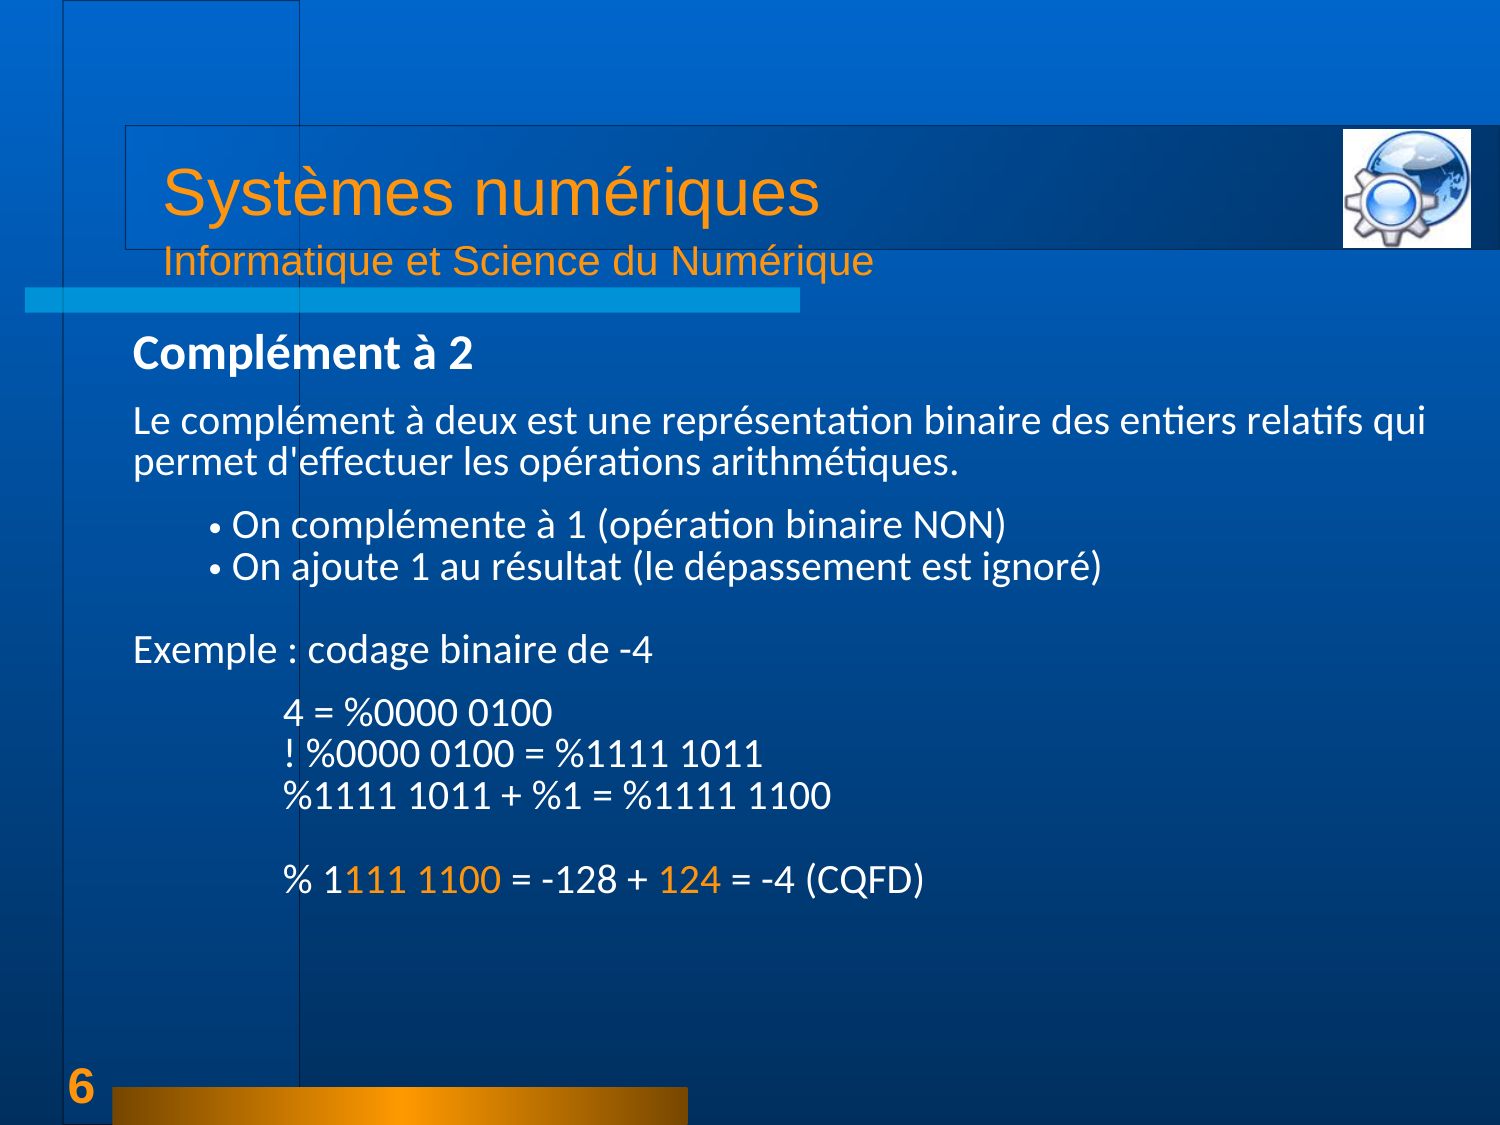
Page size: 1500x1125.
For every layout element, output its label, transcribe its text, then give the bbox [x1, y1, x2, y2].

picture [1343, 129, 1471, 248]
text_box Complément à 2 Le complément à deux est une représentation binaire des entiers relatifs qui permet d'effectuer les opérations arithmétiques. On complémente à 1 (opération binaire NON) On ajoute 1 au résultat (le dépassement est ignoré) Exemple : codage binaire de -4 4 = %0000 0100 ! %0000 0100 = %1111 1011 %1111 1011 + %1 = %1111 1100 % 1111 1100 = -128 + 124 = -4 (CQFD) [118, 324, 1477, 1038]
